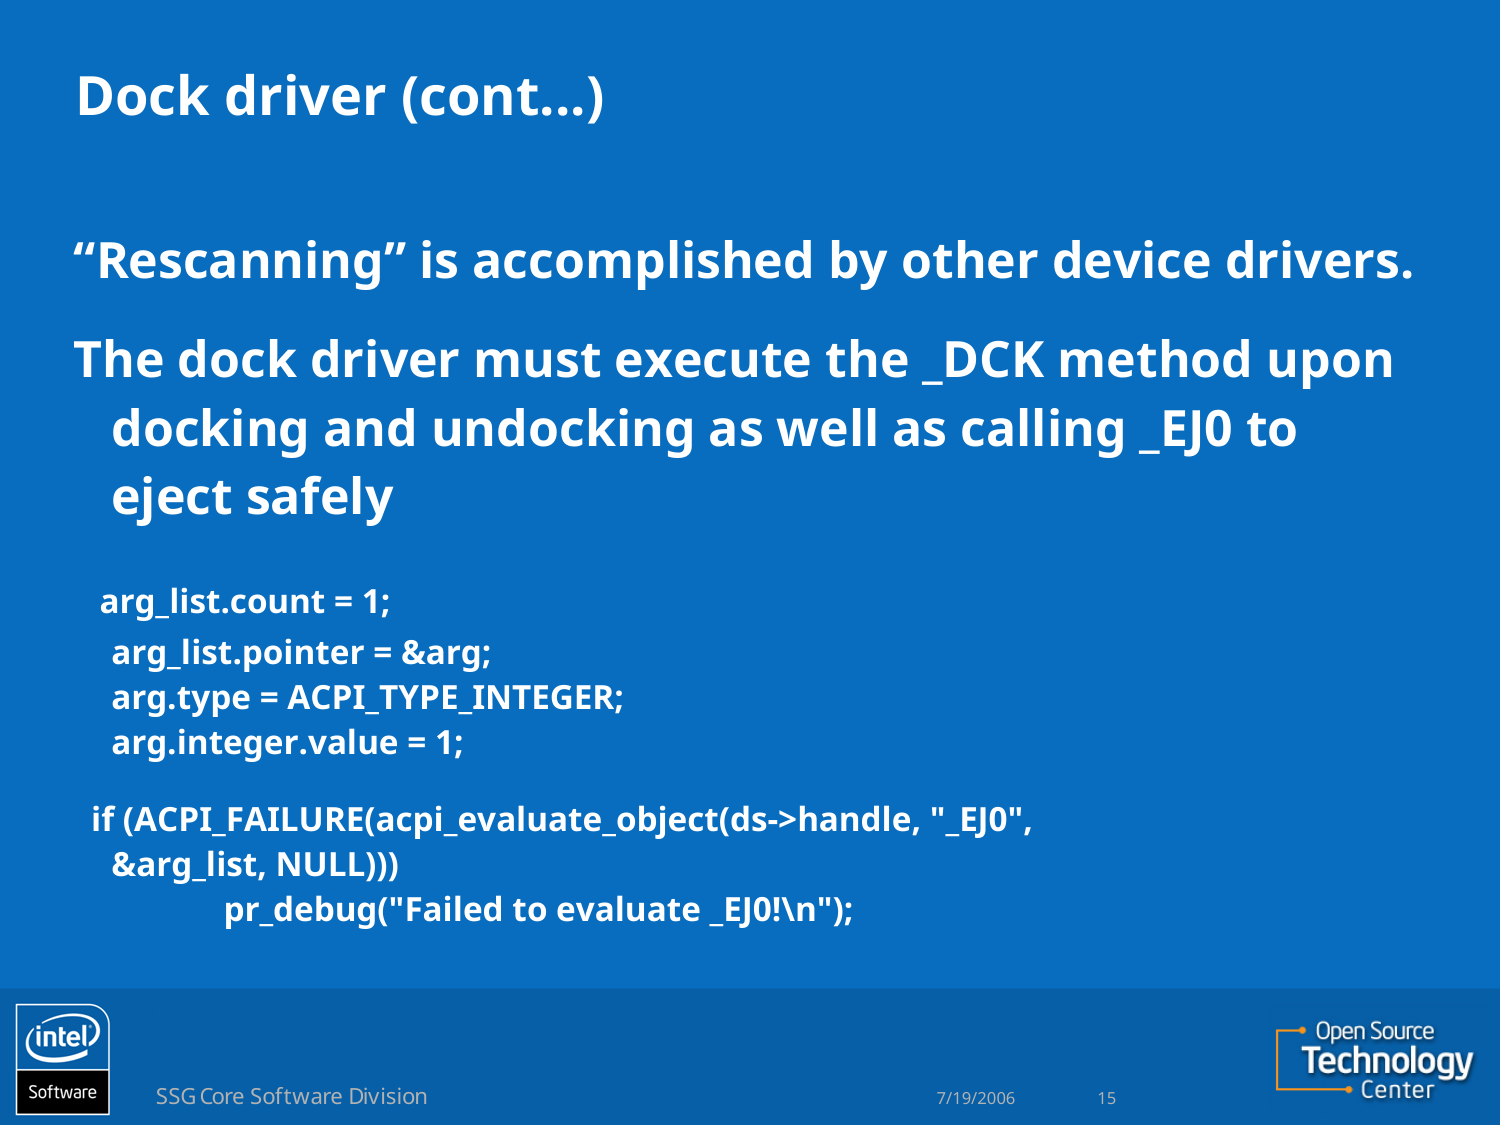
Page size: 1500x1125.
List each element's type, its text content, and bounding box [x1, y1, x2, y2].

list “Rescanning” is accomplished by other device drivers. The dock driver must execute the _DCK method upon docking and undocking as well as calling _EJ0 to eject safely arg_list.count = 1; arg_list.pointer = &arg; arg.type = ACPI_TYPE_INTEGER; arg.integer.value = 1; if (ACPI_FAILURE(acpi_evaluate_object(ds->handle, "_EJ0", &arg_list, NULL))) pr_debug("Failed to evaluate _EJ0!\n"); [73, 224, 1426, 1019]
picture [0, 0, 1500, 1125]
title Dock driver (cont...) [75, 37, 1425, 224]
